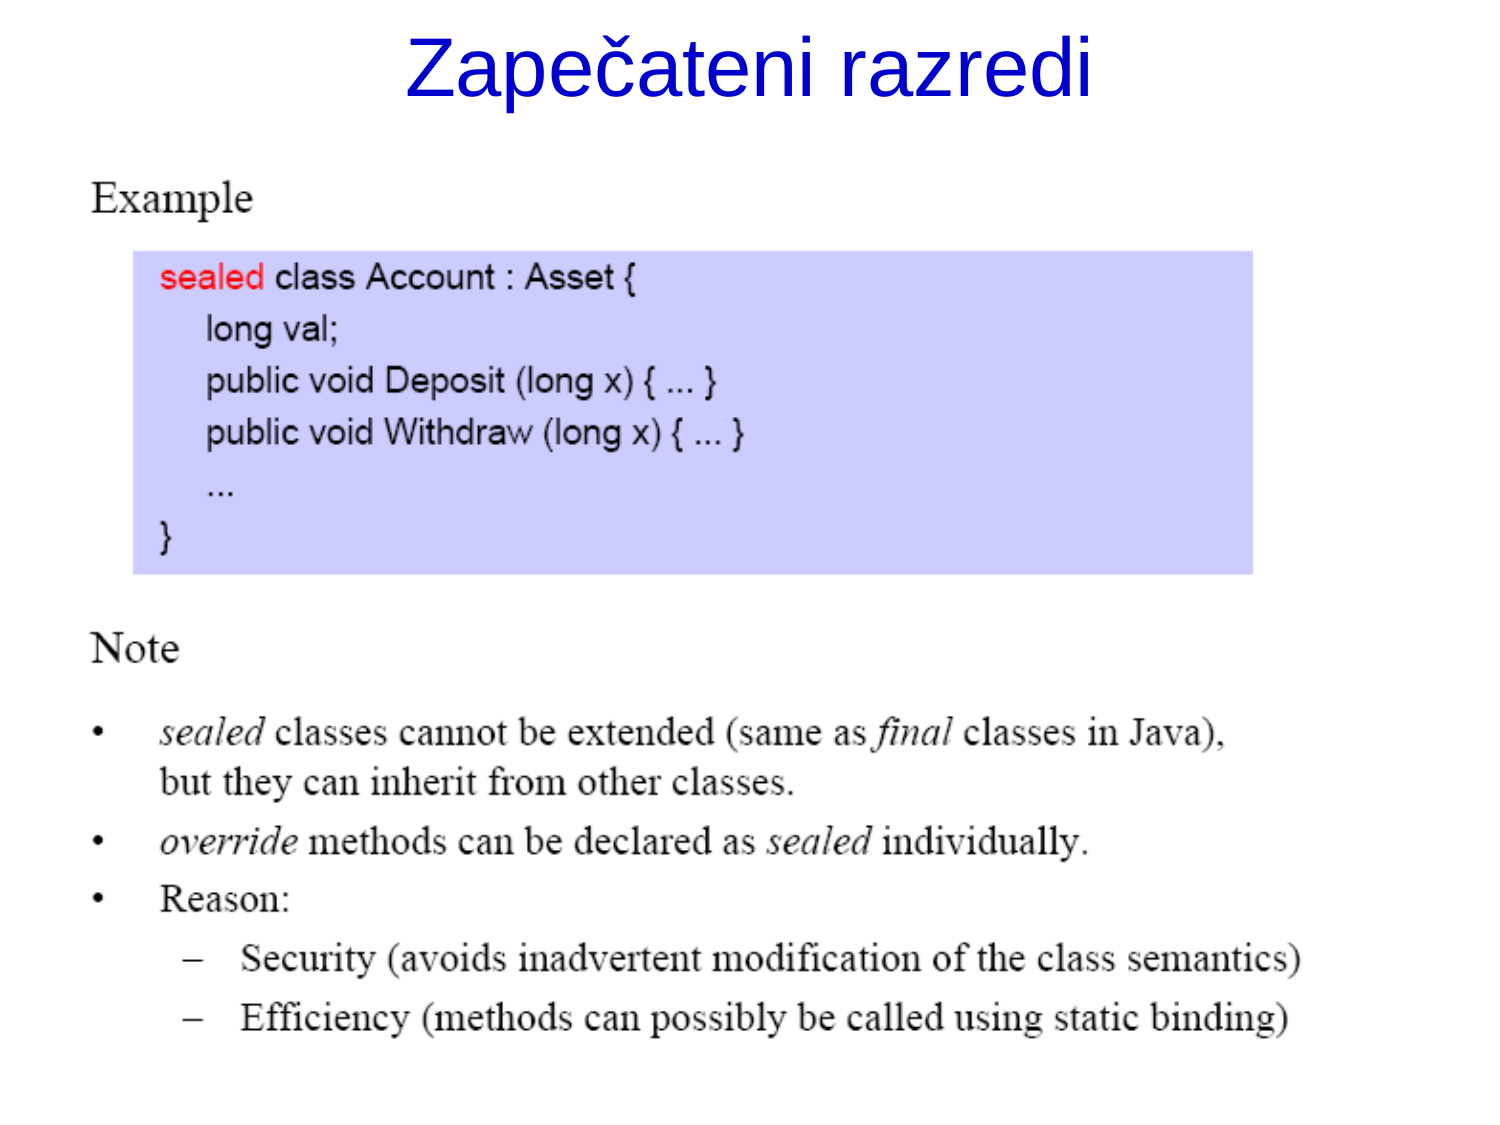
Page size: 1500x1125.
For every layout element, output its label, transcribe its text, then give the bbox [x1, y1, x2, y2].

title Zapečateni razredi [112, 0, 1388, 126]
picture [53, 169, 1447, 1098]
